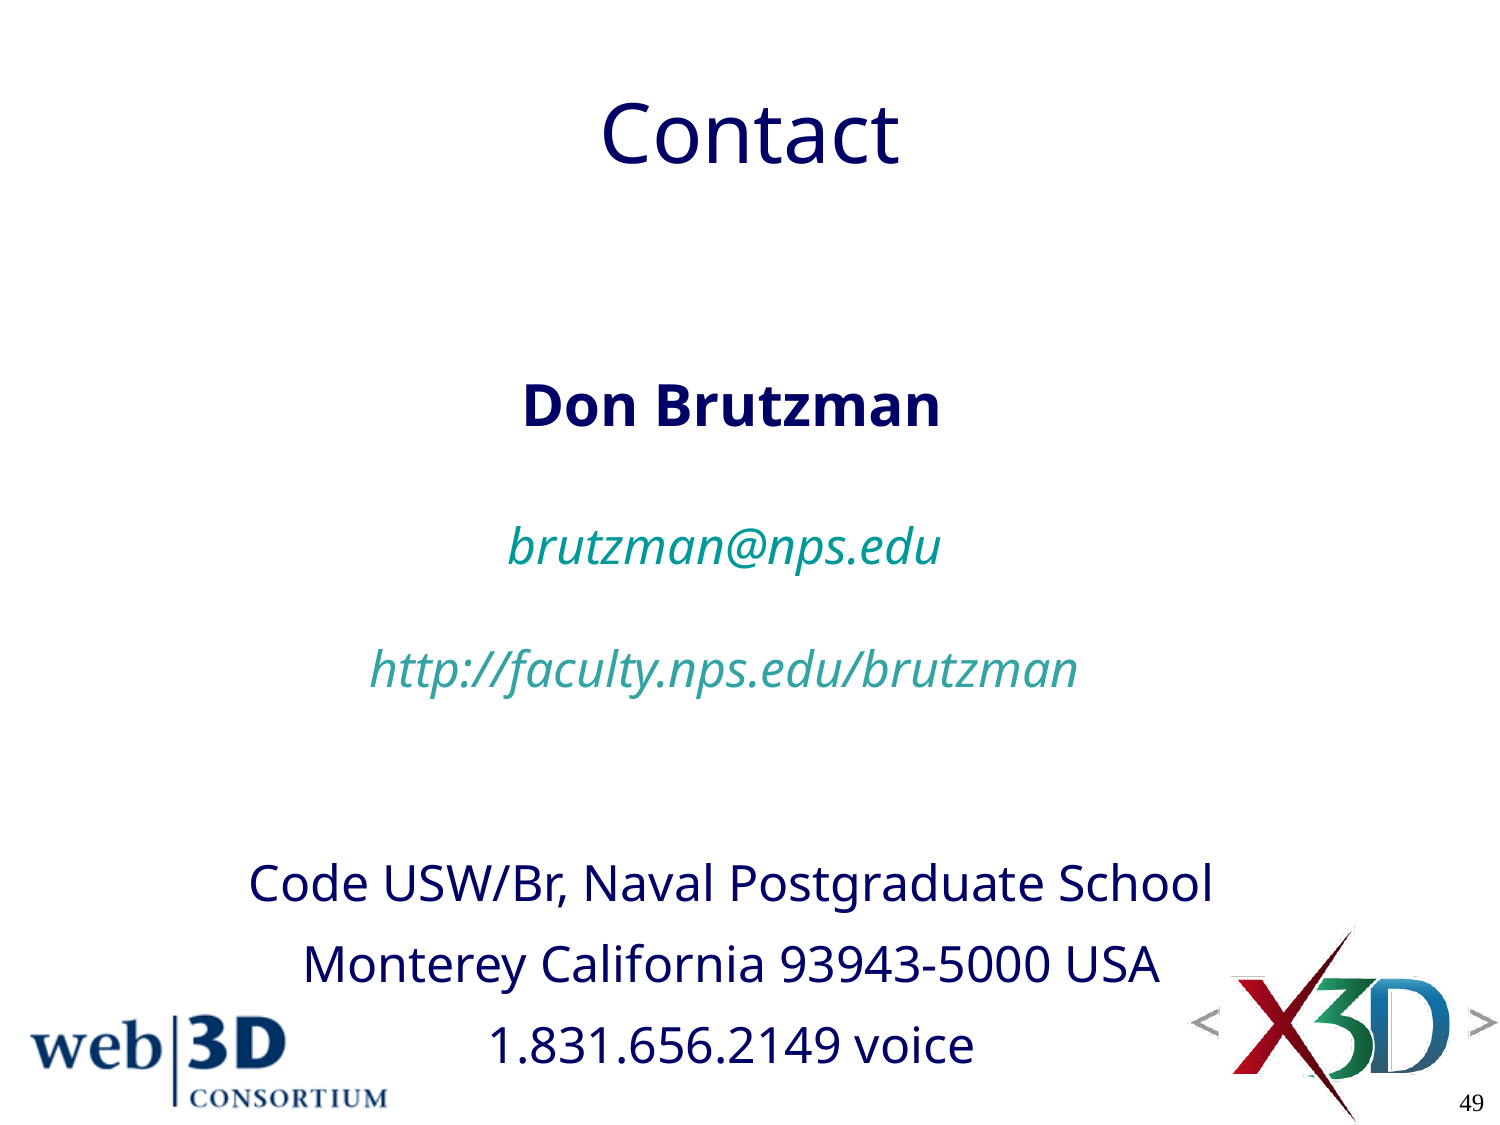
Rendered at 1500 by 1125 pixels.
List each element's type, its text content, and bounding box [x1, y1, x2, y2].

title Contact [112, 37, 1388, 225]
list Don Brutzman brutzman@nps.edu http://faculty.nps.edu/brutzman Code USW/Br, Naval Postgraduate School Monterey California 93943-5000 USA 1.831.656.2149 voice [135, 262, 1329, 1010]
picture [12, 998, 413, 1118]
picture [1187, 926, 1500, 1125]
